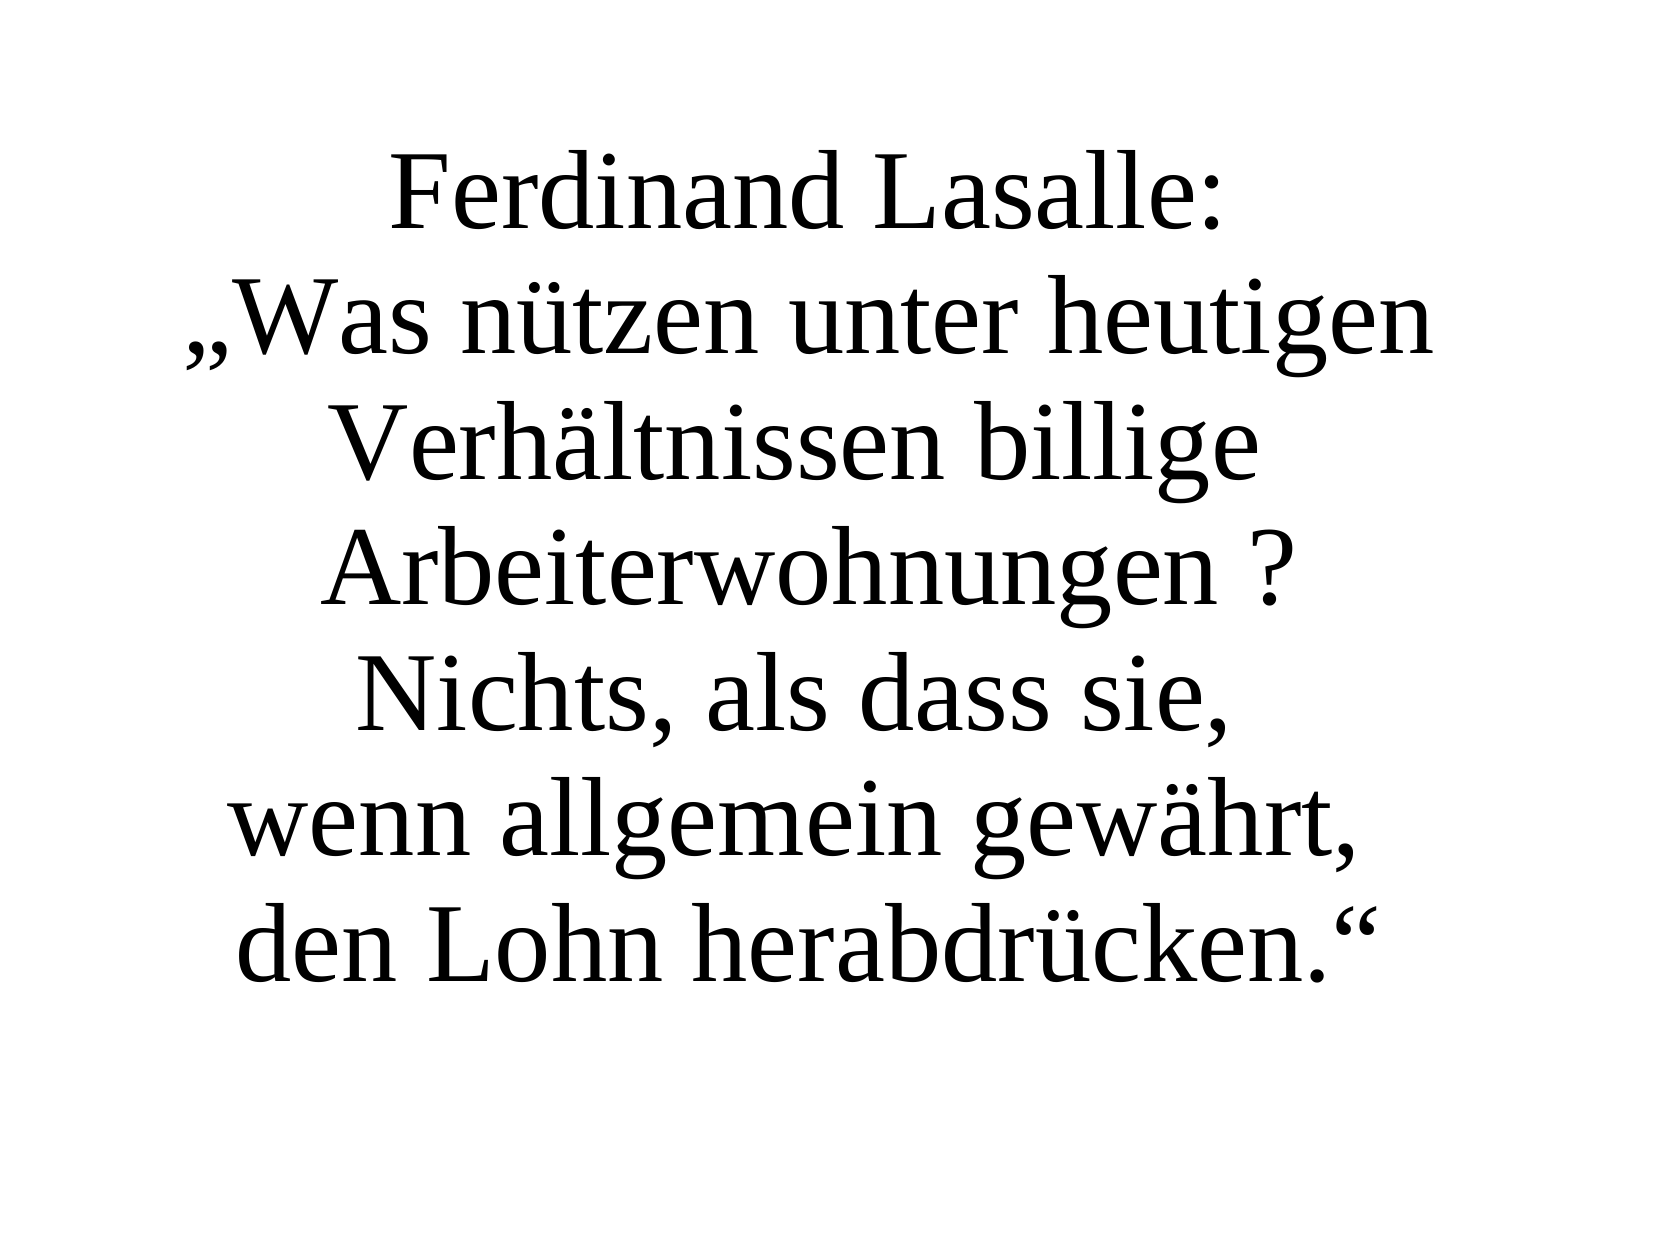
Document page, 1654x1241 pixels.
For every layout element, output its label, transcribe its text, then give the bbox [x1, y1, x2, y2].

text_box Ferdinand Lasalle: „Was nützen unter heutigen Verhältnissen billige Arbeiterwohnungen ? Nichts, als dass sie, wenn allgemein gewährt, den Lohn herabdrücken.“ [173, 120, 1445, 1084]
